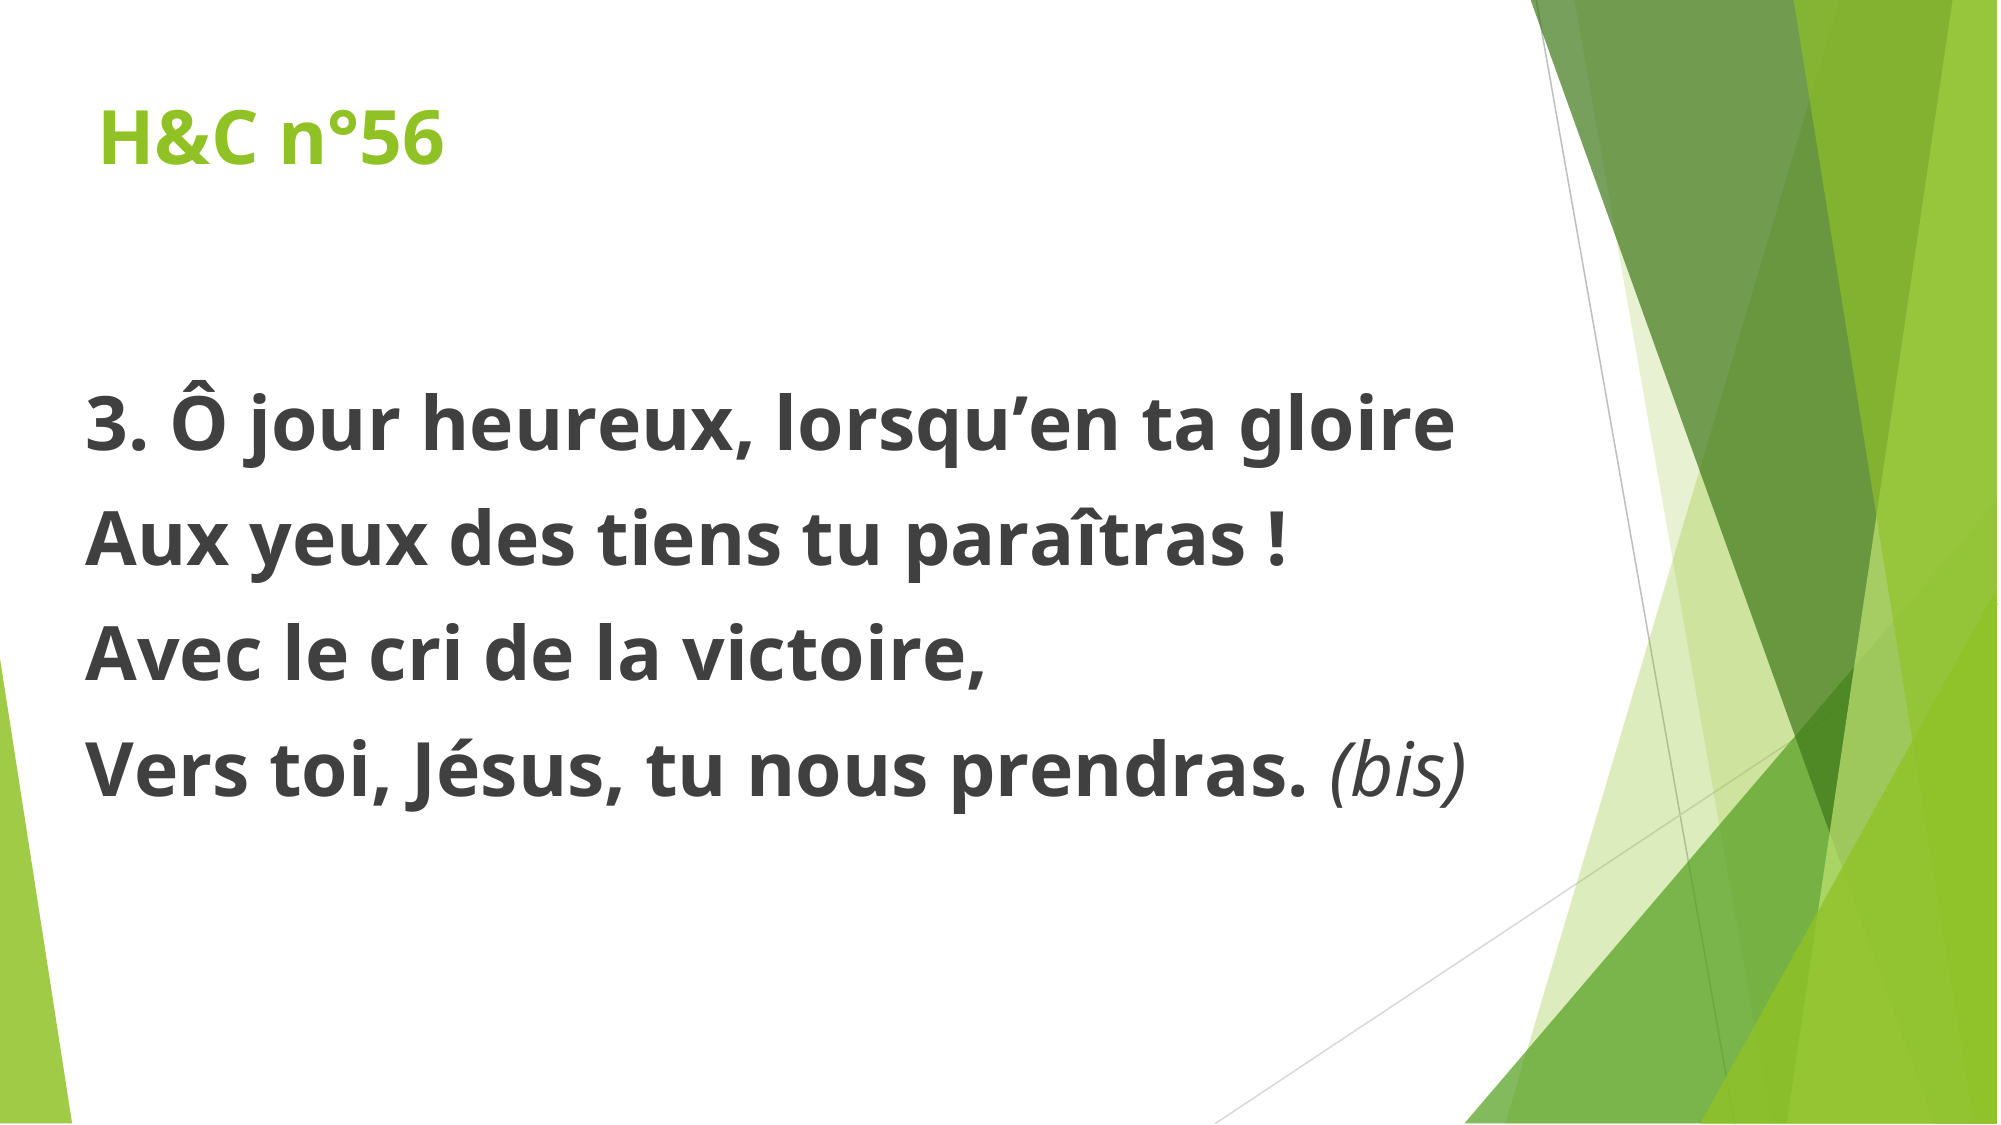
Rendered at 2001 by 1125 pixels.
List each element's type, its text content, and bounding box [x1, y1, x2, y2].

text_box 3. Ô jour heureux, lorsqu’en ta gloire Aux yeux des tiens tu paraîtras ! Avec le cri de la victoire, Vers toi, Jésus, tu nous prendras. (bis) [70, 354, 1731, 1075]
text_box H&C n°56 [82, 82, 508, 201]
